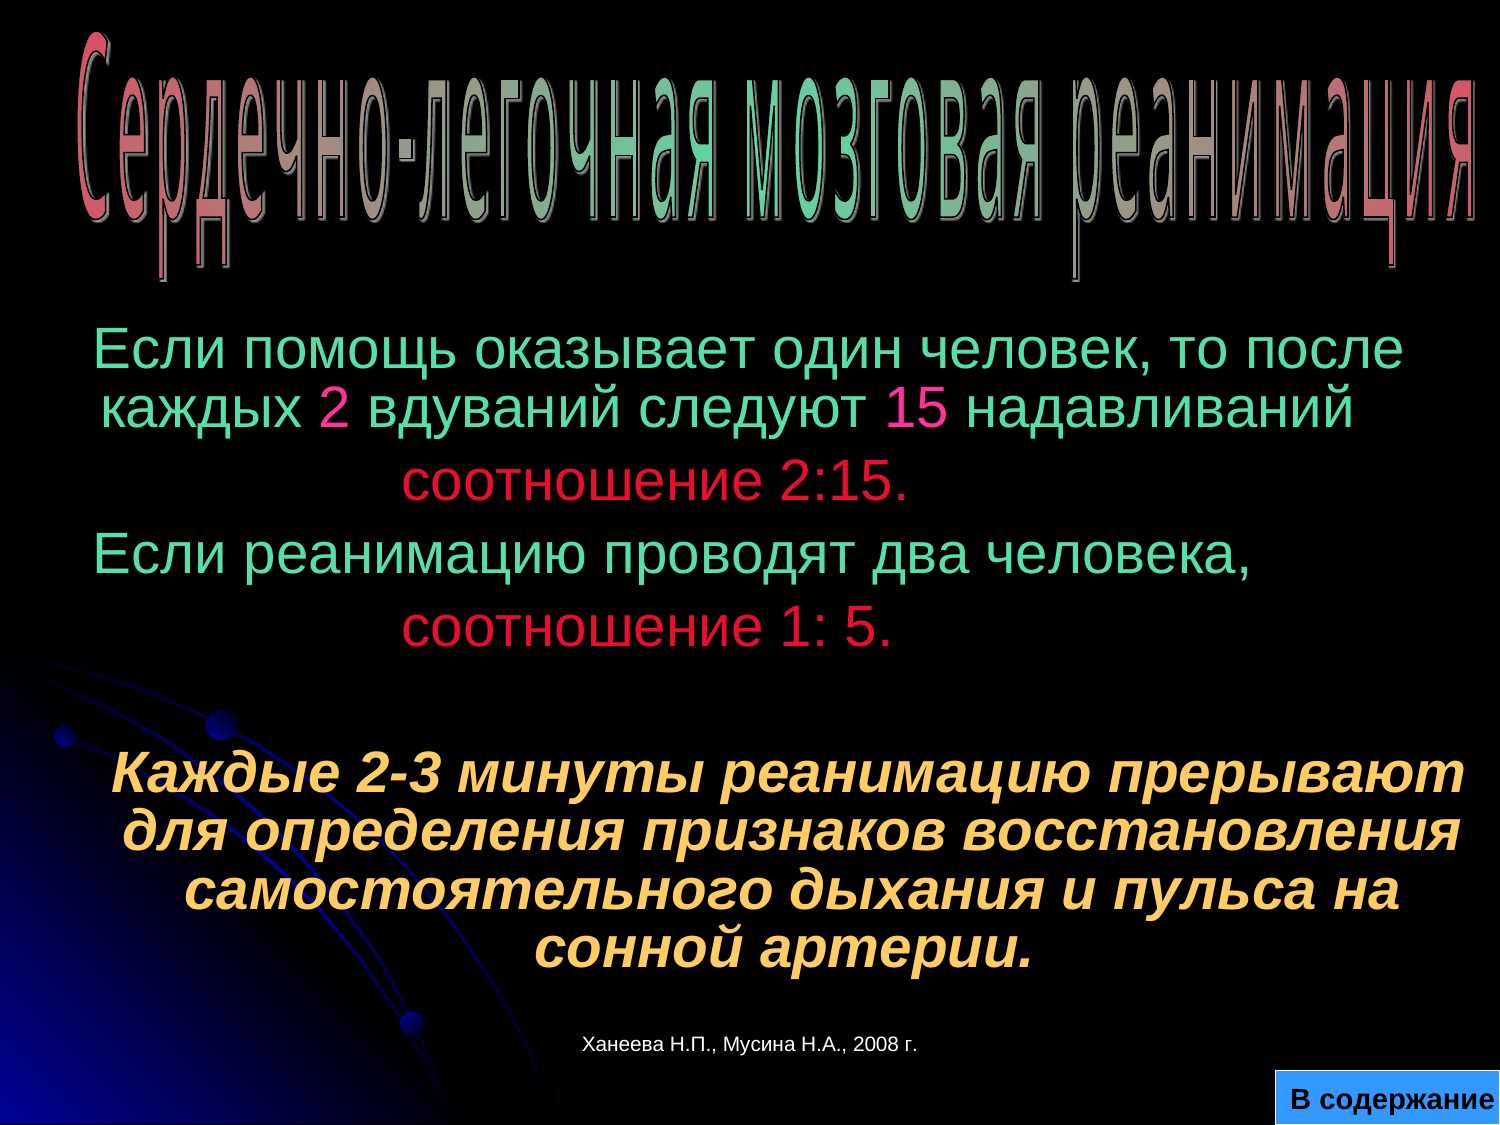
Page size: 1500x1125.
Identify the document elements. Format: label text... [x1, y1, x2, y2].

text_box Сердечно-легочная мозговая реанимация [460, 76, 487, 220]
text_box Сердечно-легочная мозговая реанимация [1405, 79, 1433, 218]
text_box Сердечно-легочная мозговая реанимация [1363, 79, 1394, 265]
text_box Сердечно-легочная мозговая реанимация [275, 79, 302, 218]
text_box Сердечно-легочная мозговая реанимация [118, 76, 145, 220]
text_box Сердечно-легочная мозговая реанимация [939, 79, 966, 218]
text_box Сердечно-легочная мозговая реанимация [1072, 76, 1099, 279]
text_box Сердечно-легочная мозговая реанимация [1013, 79, 1039, 218]
text_box Сердечно-легочная мозговая реанимация [1188, 79, 1215, 218]
text_box Сердечно-легочная мозговая реанимация [1148, 76, 1174, 220]
text_box Сердечно-легочная мозговая реанимация [834, 76, 858, 220]
text_box Сердечно-легочная мозговая реанимация [650, 76, 676, 220]
text_box Сердечно-легочная мозговая реанимация [76, 31, 108, 220]
text_box Сердечно-легочная мозговая реанимация [1275, 79, 1308, 218]
text_box Сердечно-легочная мозговая реанимация [1111, 76, 1138, 220]
text_box Сердечно-легочная мозговая реанимация [745, 79, 779, 218]
text_box Сердечно-легочная мозговая реанимация [317, 79, 344, 218]
text_box Сердечно-легочная мозговая реанимация [976, 76, 1002, 220]
list Если помощь оказывает один человек, то после каждых 2 вдуваний следуют 15 надавливаний соотношение 2:15. Если реанимацию проводят два человека, соотношение 1: 5. Каждые 2-3 минуты реанимацию прерывают для определения признаков восстановления самостоятельного дыхания и пульса на сонной артерии. [29, 314, 1500, 1071]
text_box Сердечно-легочная мозговая реанимация [1231, 79, 1258, 218]
text_box Сердечно-легочная мозговая реанимация [418, 79, 447, 219]
text_box Сердечно-легочная мозговая реанимация [526, 76, 555, 220]
text_box Сердечно-легочная мозговая реанимация [686, 79, 713, 218]
text_box Сердечно-легочная мозговая реанимация [870, 79, 889, 218]
text_box Сердечно-легочная мозговая реанимация [358, 76, 387, 220]
text_box Сердечно-легочная мозговая реанимация [610, 79, 637, 218]
text_box Сердечно-легочная мозговая реанимация [568, 79, 595, 218]
text_box Сердечно-легочная мозговая реанимация [897, 76, 926, 220]
text_box Сердечно-легочная мозговая реанимация [500, 79, 519, 218]
text_box Сердечно-легочная мозговая реанимация [1323, 76, 1348, 220]
text_box Сердечно-легочная мозговая реанимация [1446, 79, 1473, 218]
text_box Сердечно-легочная мозговая реанимация [158, 76, 186, 279]
text_box В содержание [1275, 1070, 1500, 1125]
text_box Сердечно-легочная мозговая реанимация [195, 79, 227, 265]
text_box Сердечно-легочная мозговая реанимация [237, 76, 263, 220]
text_box Сердечно-легочная мозговая реанимация [794, 76, 823, 220]
